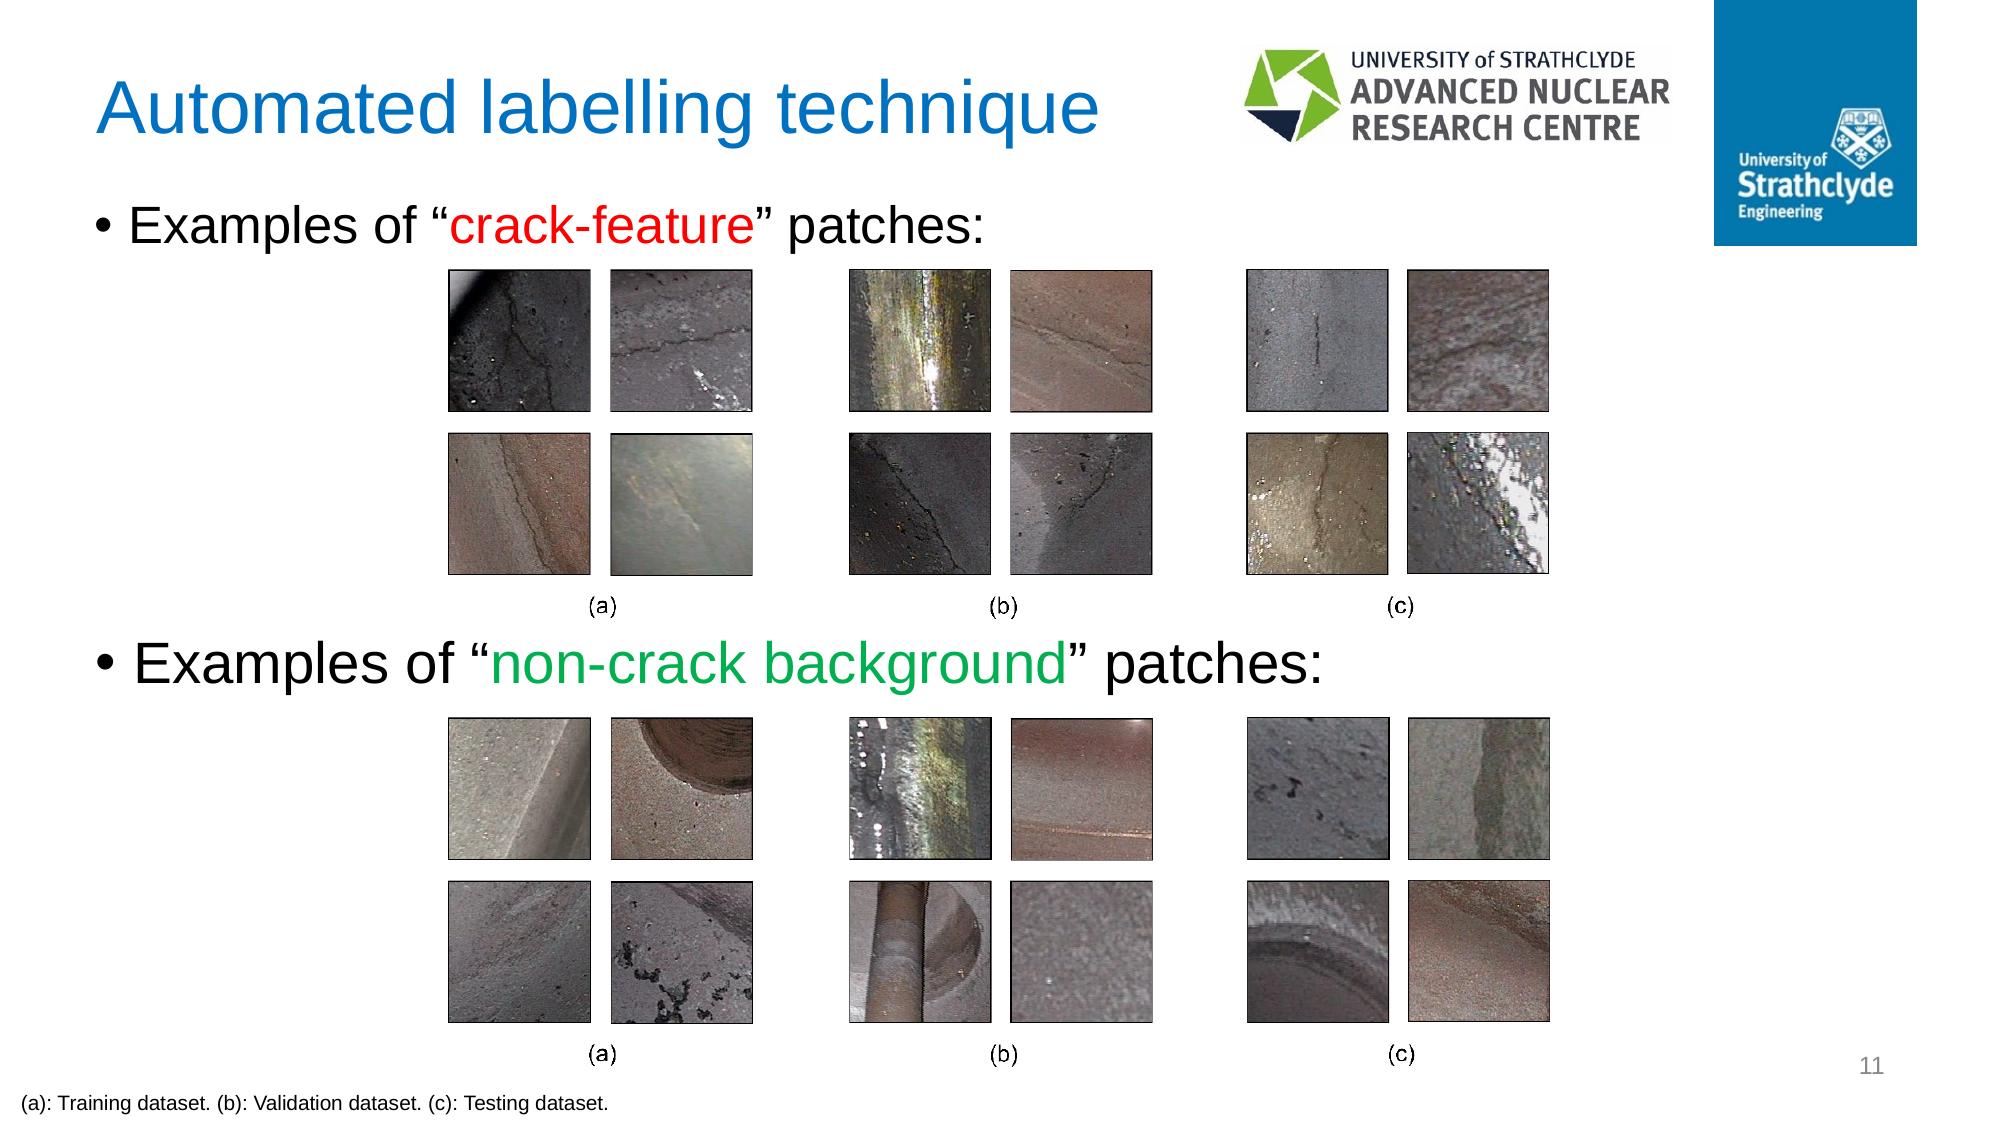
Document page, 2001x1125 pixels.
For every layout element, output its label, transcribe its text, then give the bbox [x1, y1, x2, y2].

title Automated labelling technique [81, 38, 1922, 182]
text_box (a): Training dataset. (b): Validation dataset. (c): Testing dataset. [5, 1081, 751, 1125]
text_box 11 [1843, 1035, 1927, 1095]
text_box Examples of “non-crack background” patches: [80, 625, 1733, 698]
picture [1738, 182, 1894, 204]
picture [448, 269, 1549, 625]
list Examples of “crack-feature” patches: [79, 191, 1732, 263]
picture [448, 717, 1550, 1081]
picture [1738, 204, 1823, 221]
